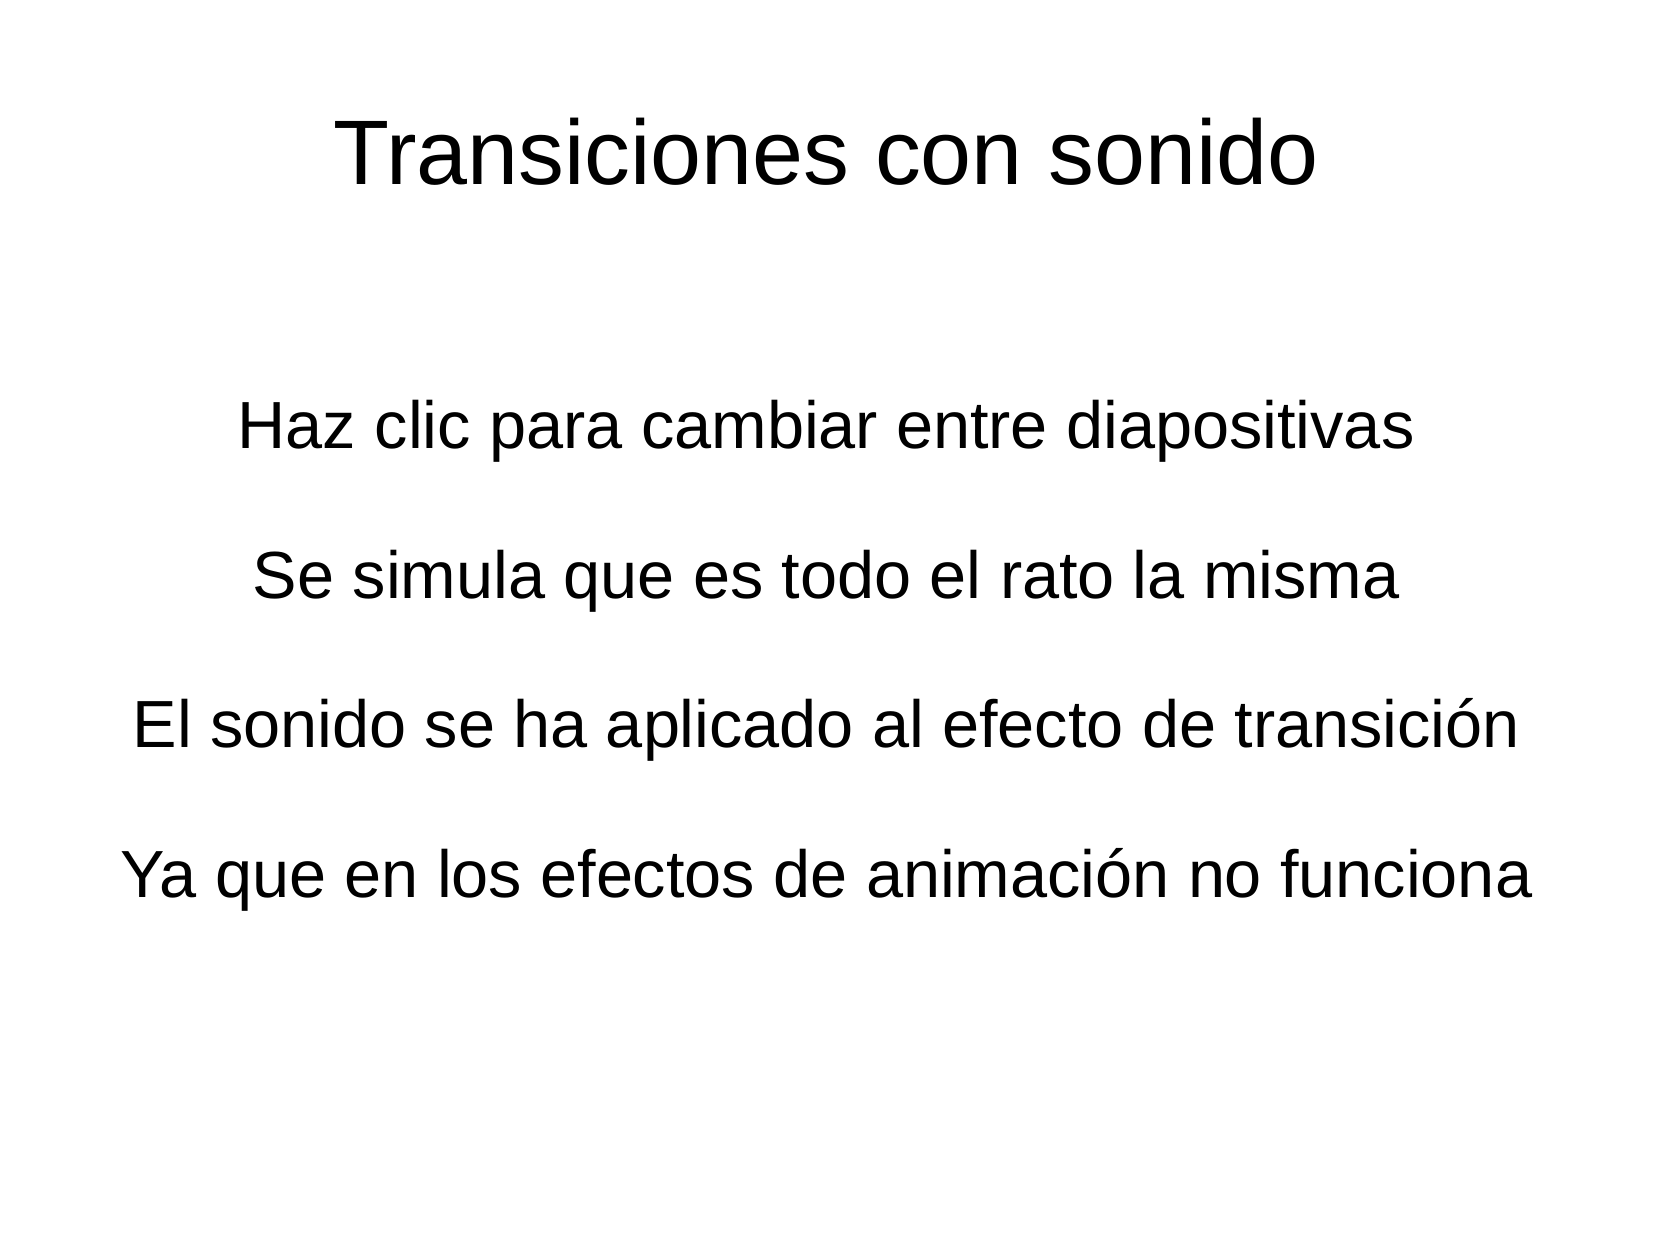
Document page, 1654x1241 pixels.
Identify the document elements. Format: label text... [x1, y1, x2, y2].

subtitle Haz clic para cambiar entre diapositivas Se simula que es todo el rato la misma El sonido se ha aplicado al efecto de transición Ya que en los efectos de animación no funciona [82, 290, 1571, 1010]
title Transiciones con sonido [82, 49, 1571, 257]
